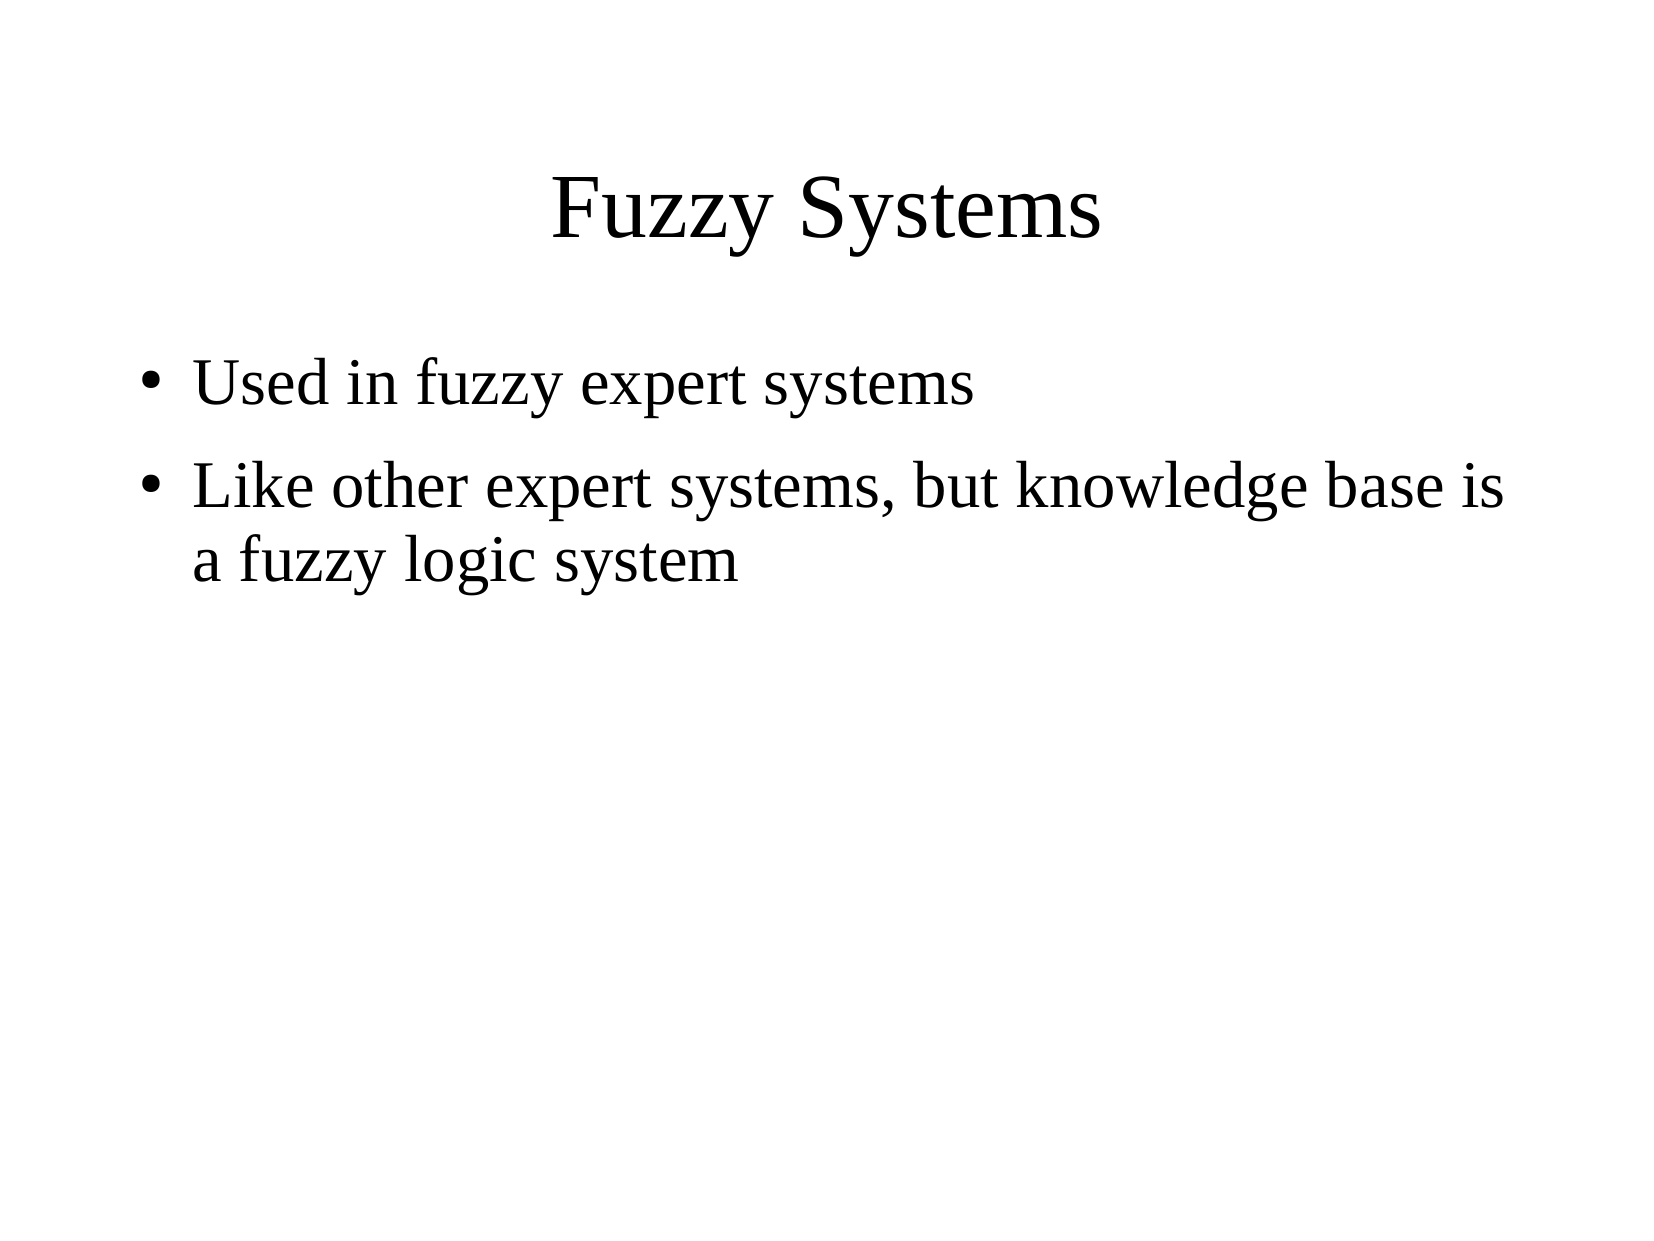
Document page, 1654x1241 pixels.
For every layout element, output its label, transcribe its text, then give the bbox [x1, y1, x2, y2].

title Fuzzy Systems [121, 102, 1534, 311]
list Used in fuzzy expert systems Like other expert systems, but knowledge base is a fuzzy logic system [121, 344, 1534, 1127]
